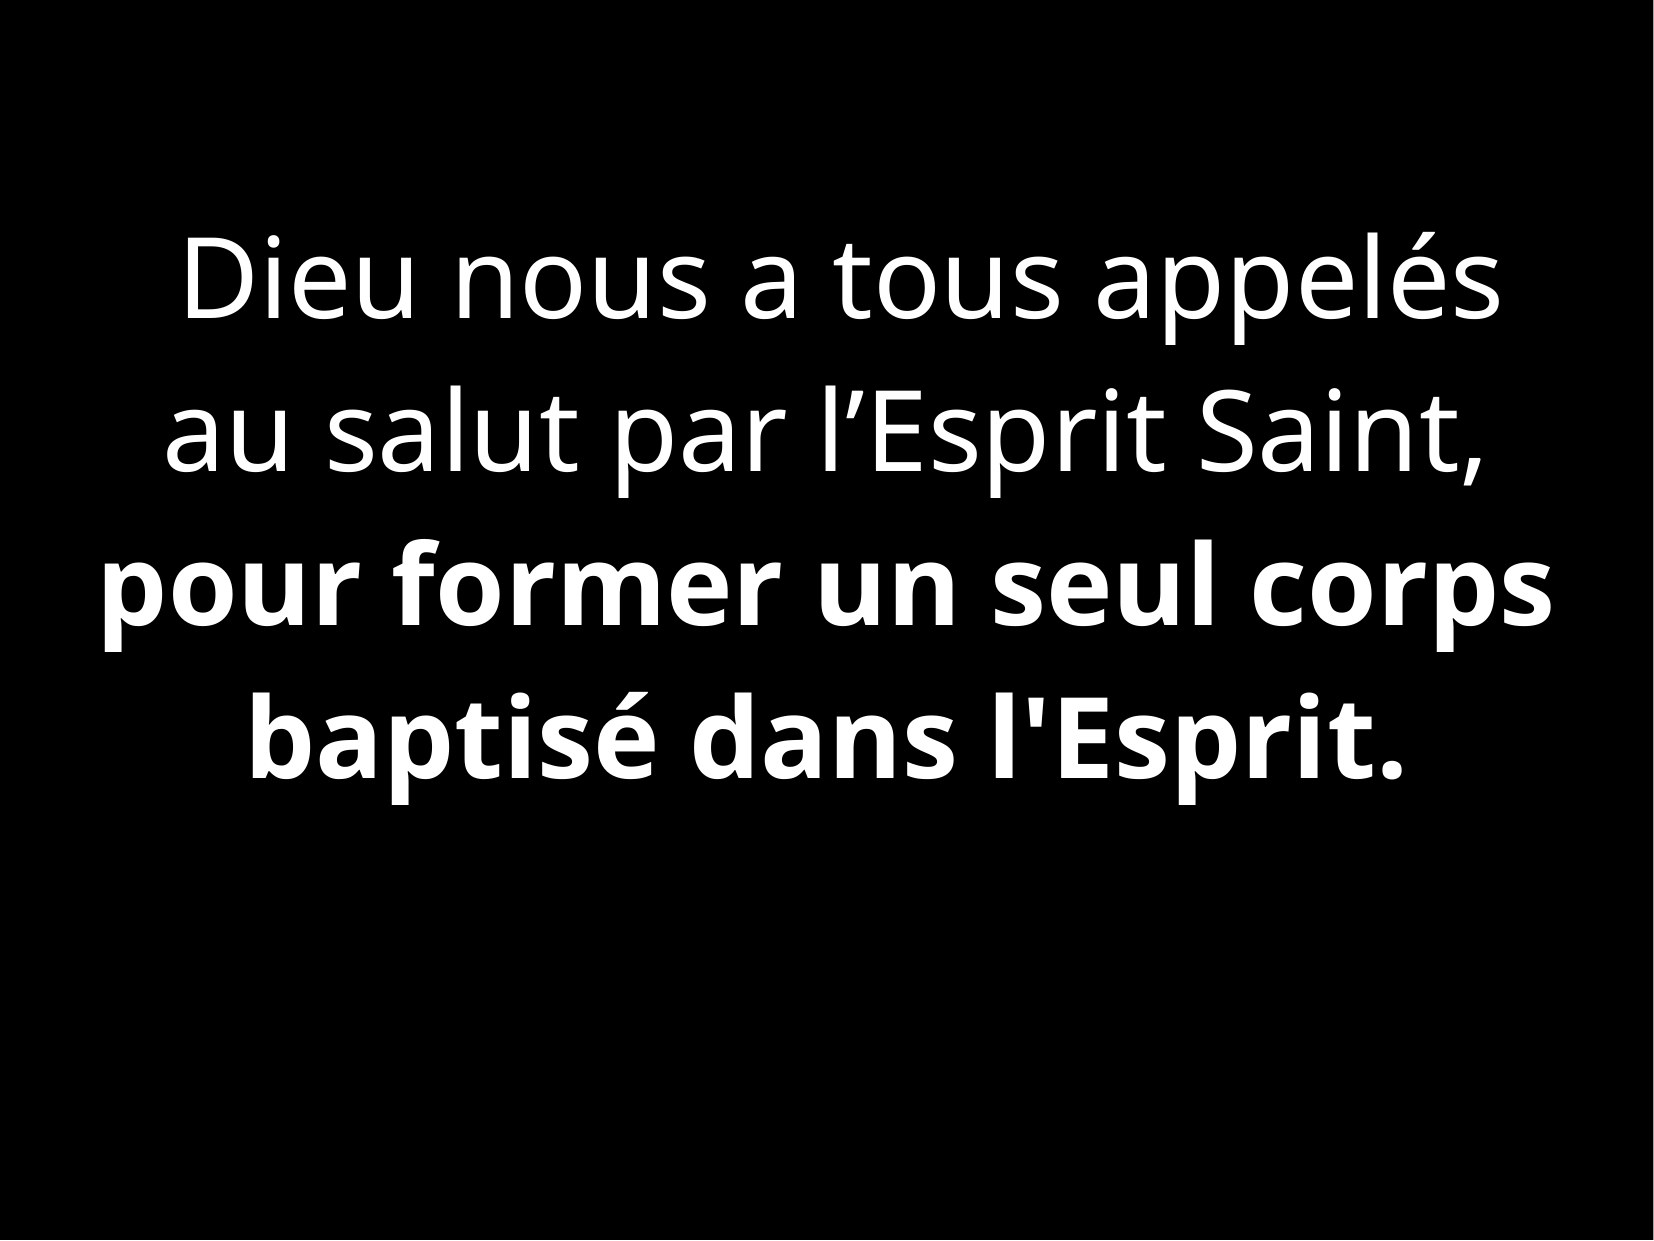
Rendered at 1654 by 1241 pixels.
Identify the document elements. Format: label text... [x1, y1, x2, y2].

list Dieu nous a tous appelés au salut par l’Esprit Saint, pour former un seul corps baptisé dans l'Esprit. [29, 45, 1625, 1241]
